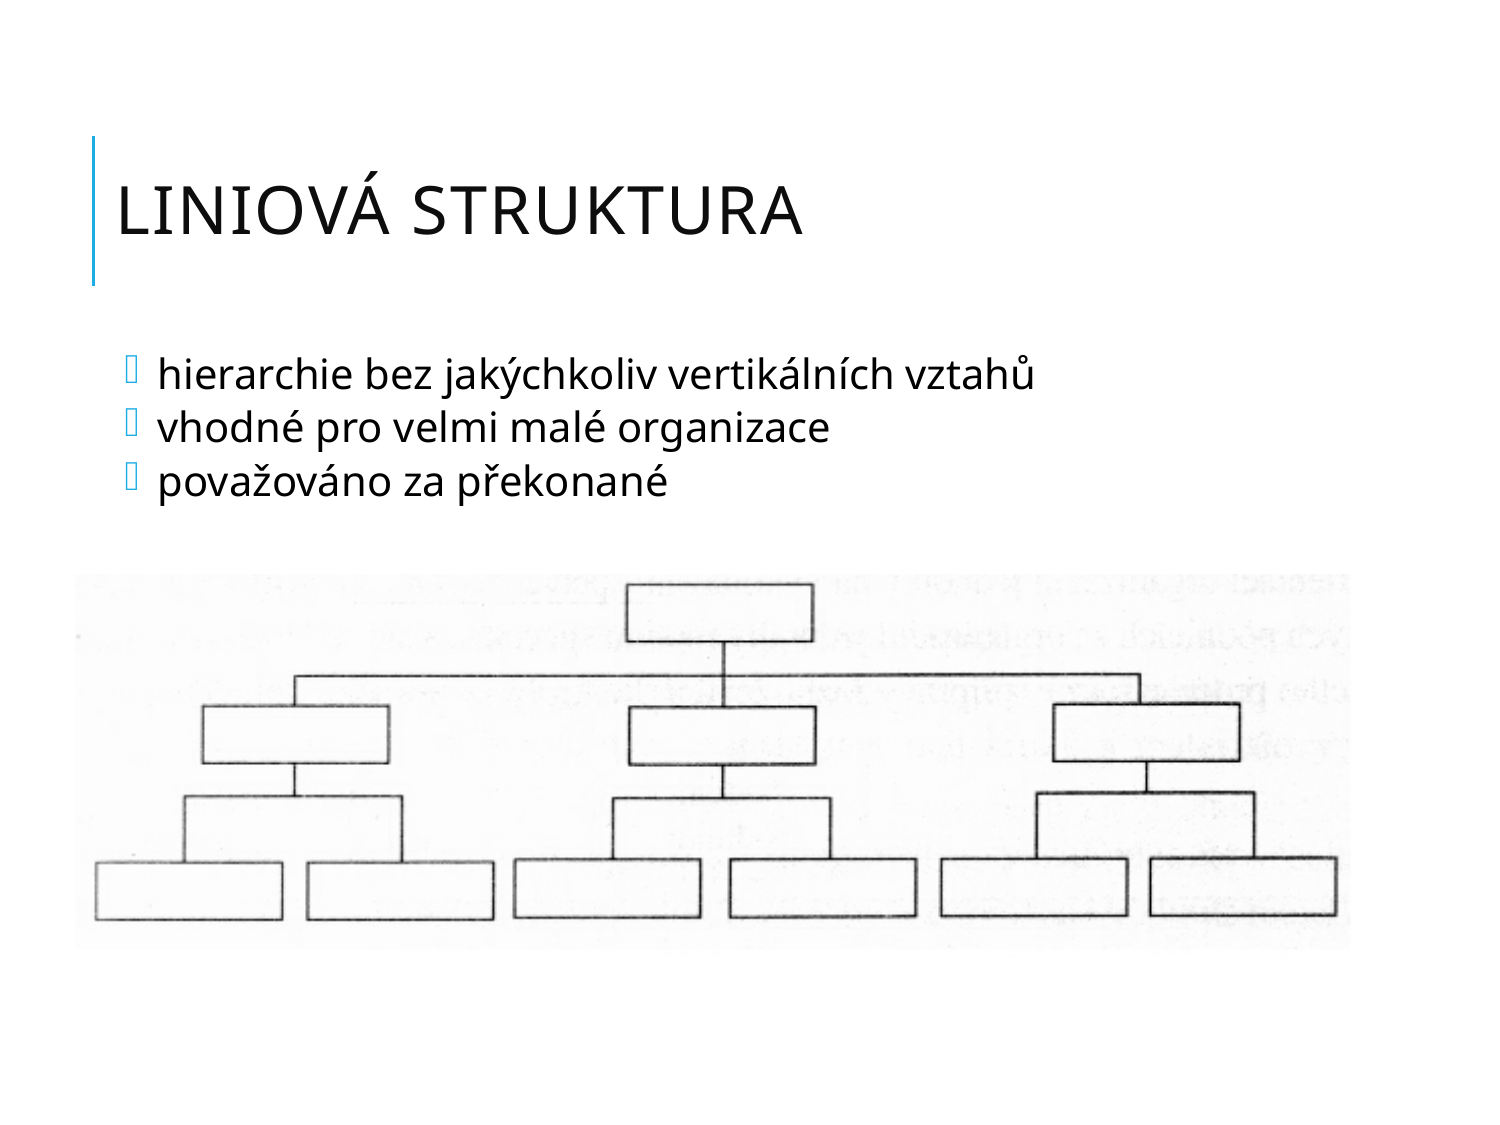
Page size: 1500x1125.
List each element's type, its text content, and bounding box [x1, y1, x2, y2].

list hierarchie bez jakýchkoliv vertikálních vztahů vhodné pro velmi malé organizace považováno za překonané [75, 291, 1426, 1035]
title Liniová struktura [100, 146, 1297, 285]
picture [75, 574, 1365, 958]
